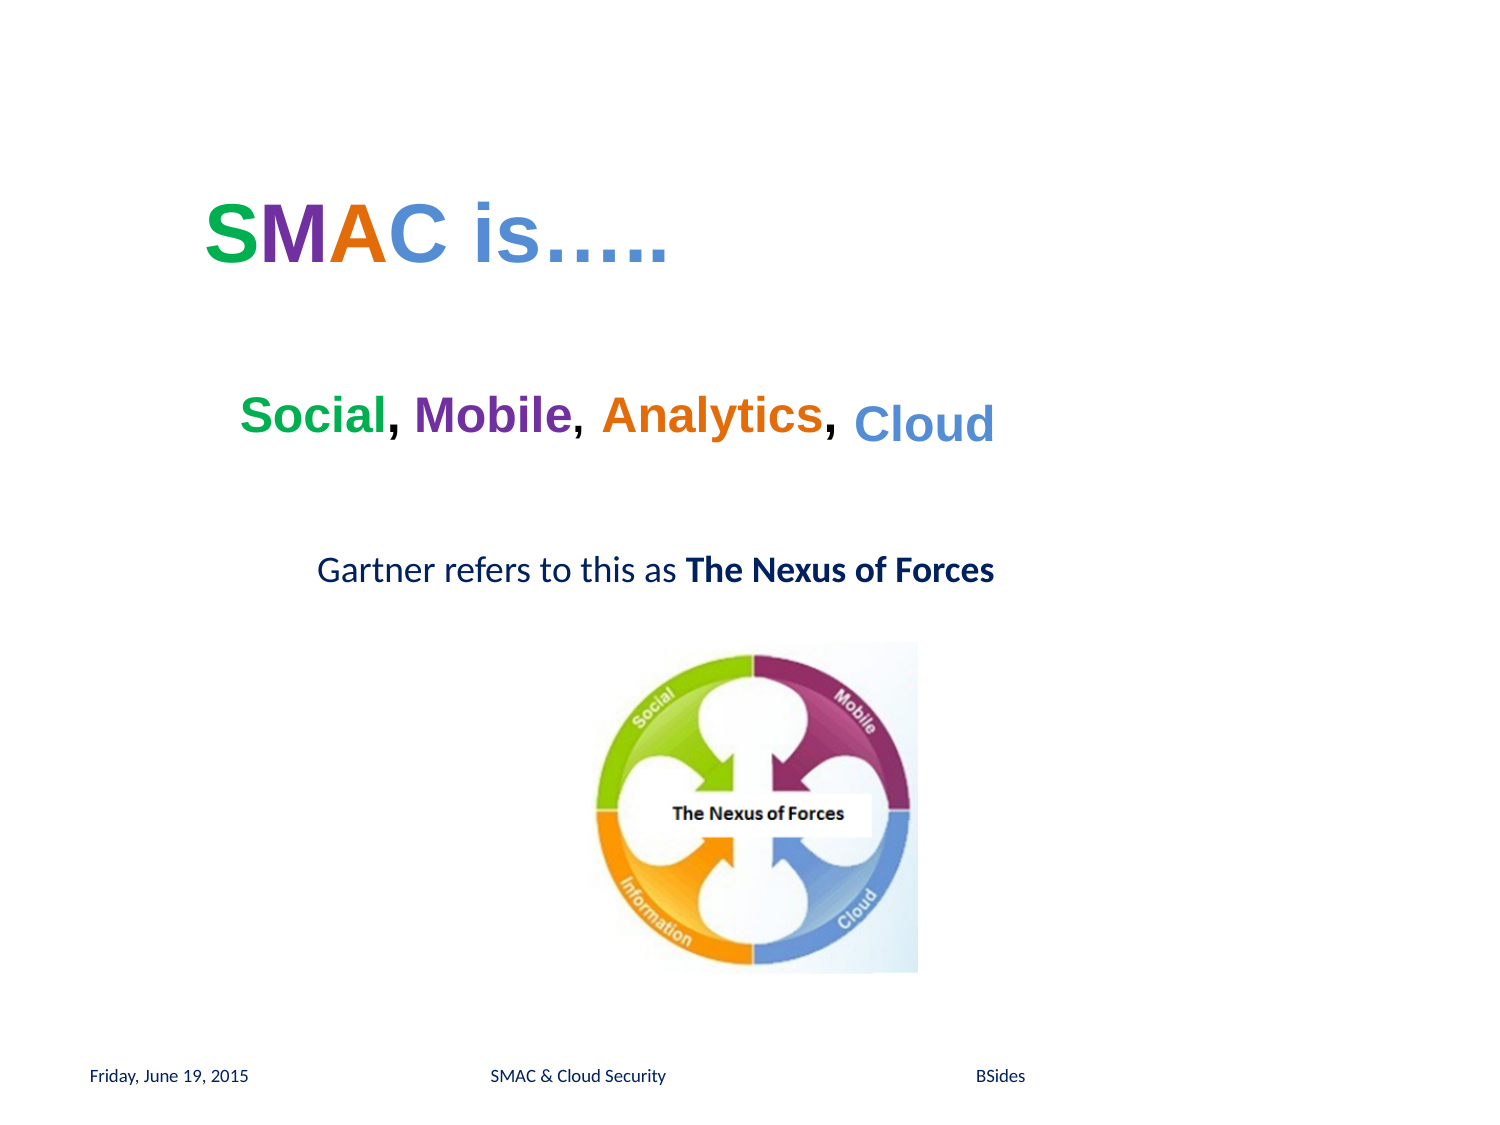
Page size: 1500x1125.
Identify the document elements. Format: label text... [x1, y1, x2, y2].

text_box Analytics, [586, 375, 839, 451]
text_box Social, [224, 375, 399, 451]
text_box Friday, June 19, 2015 SMAC & Cloud Security BSides [74, 1042, 1395, 1103]
text_box Gartner refers to this as The Nexus of Forces [302, 537, 1250, 598]
text_box SMAC is….. [189, 171, 692, 288]
picture [582, 642, 918, 975]
text_box Cloud [839, 375, 1013, 454]
text_box Mobile, [399, 375, 586, 451]
